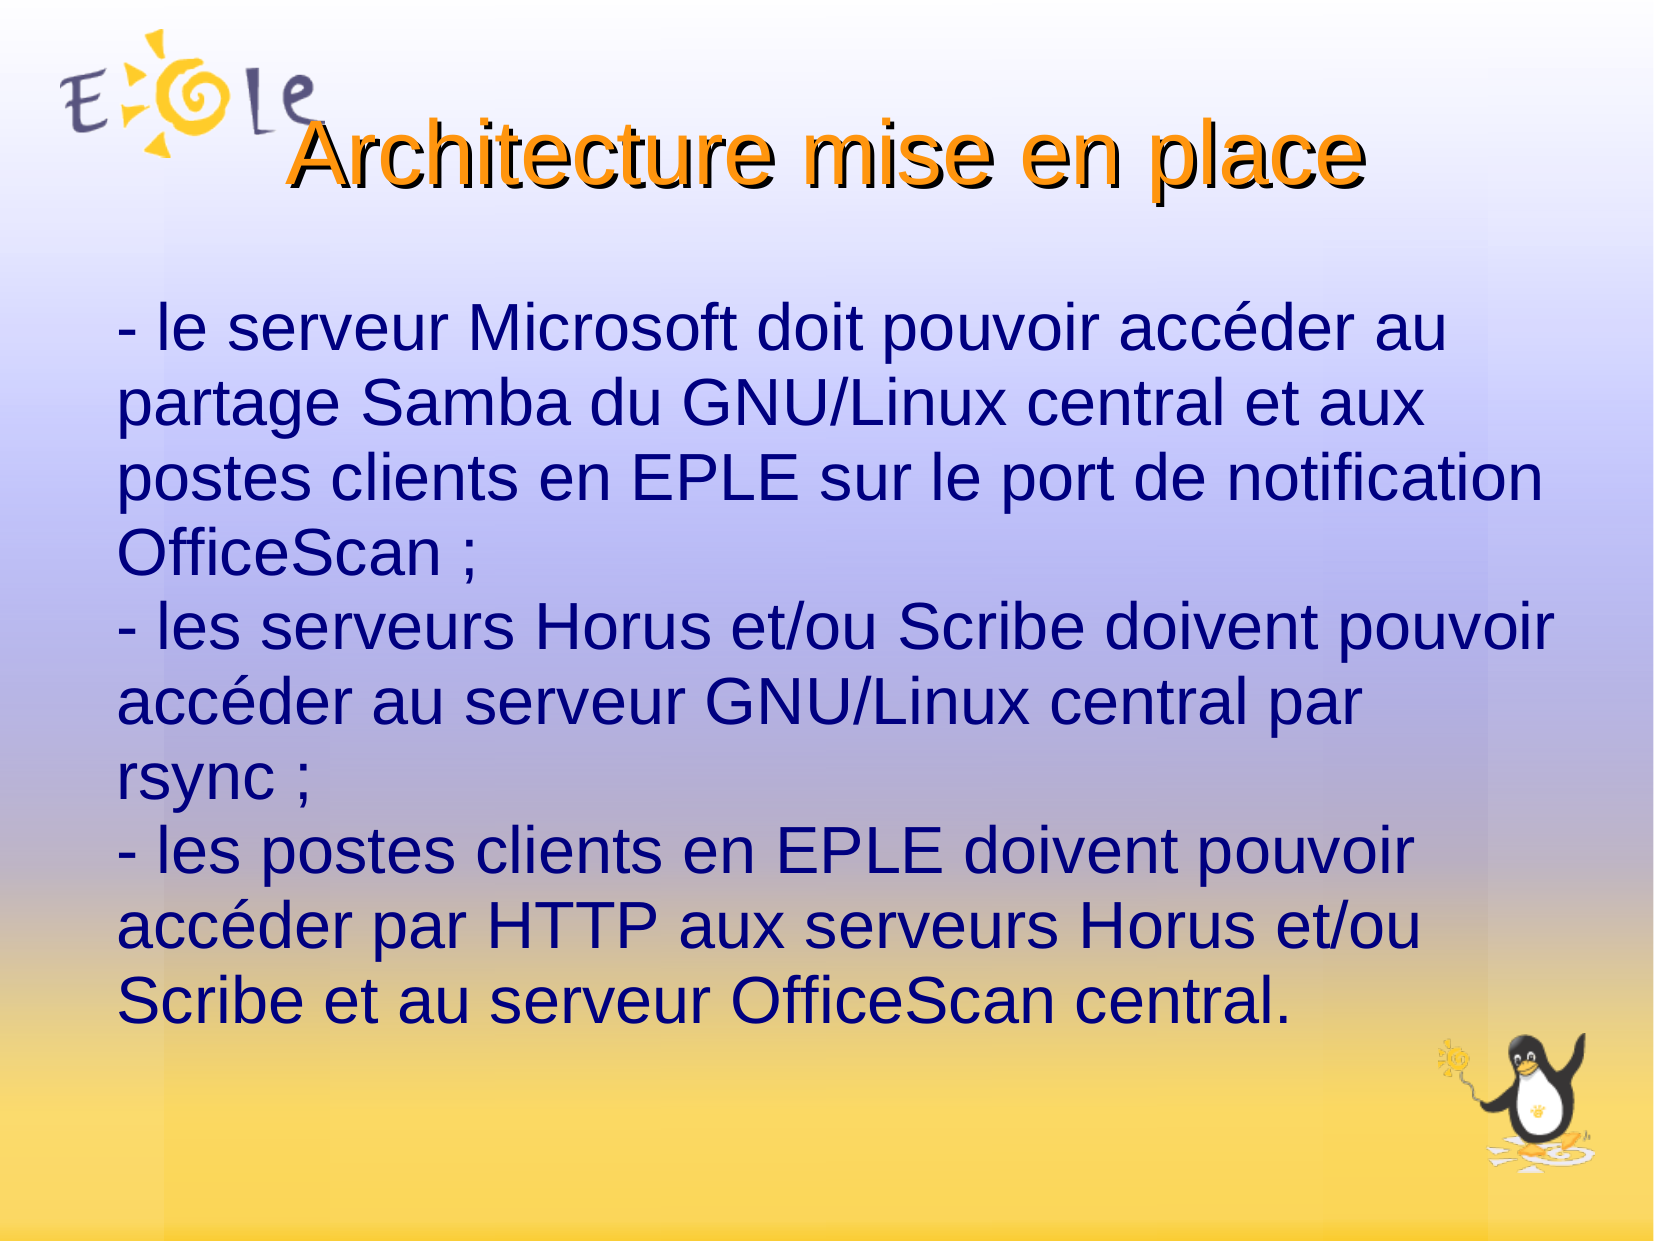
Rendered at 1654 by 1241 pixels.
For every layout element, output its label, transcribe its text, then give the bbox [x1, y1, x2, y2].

list - le serveur Microsoft doit pouvoir accéder au partage Samba du GNU/Linux central et aux postes clients en EPLE sur le port de notification OfficeScan ; - les serveurs Horus et/ou Scribe doivent pouvoir accéder au serveur GNU/Linux central par rsync ; - les postes clients en EPLE doivent pouvoir accéder par HTTP aux serveurs Horus et/ou Scribe et au serveur OfficeScan central. [82, 290, 1571, 1121]
picture [0, 0, 1654, 1241]
title Architecture mise en place [82, 49, 1571, 257]
